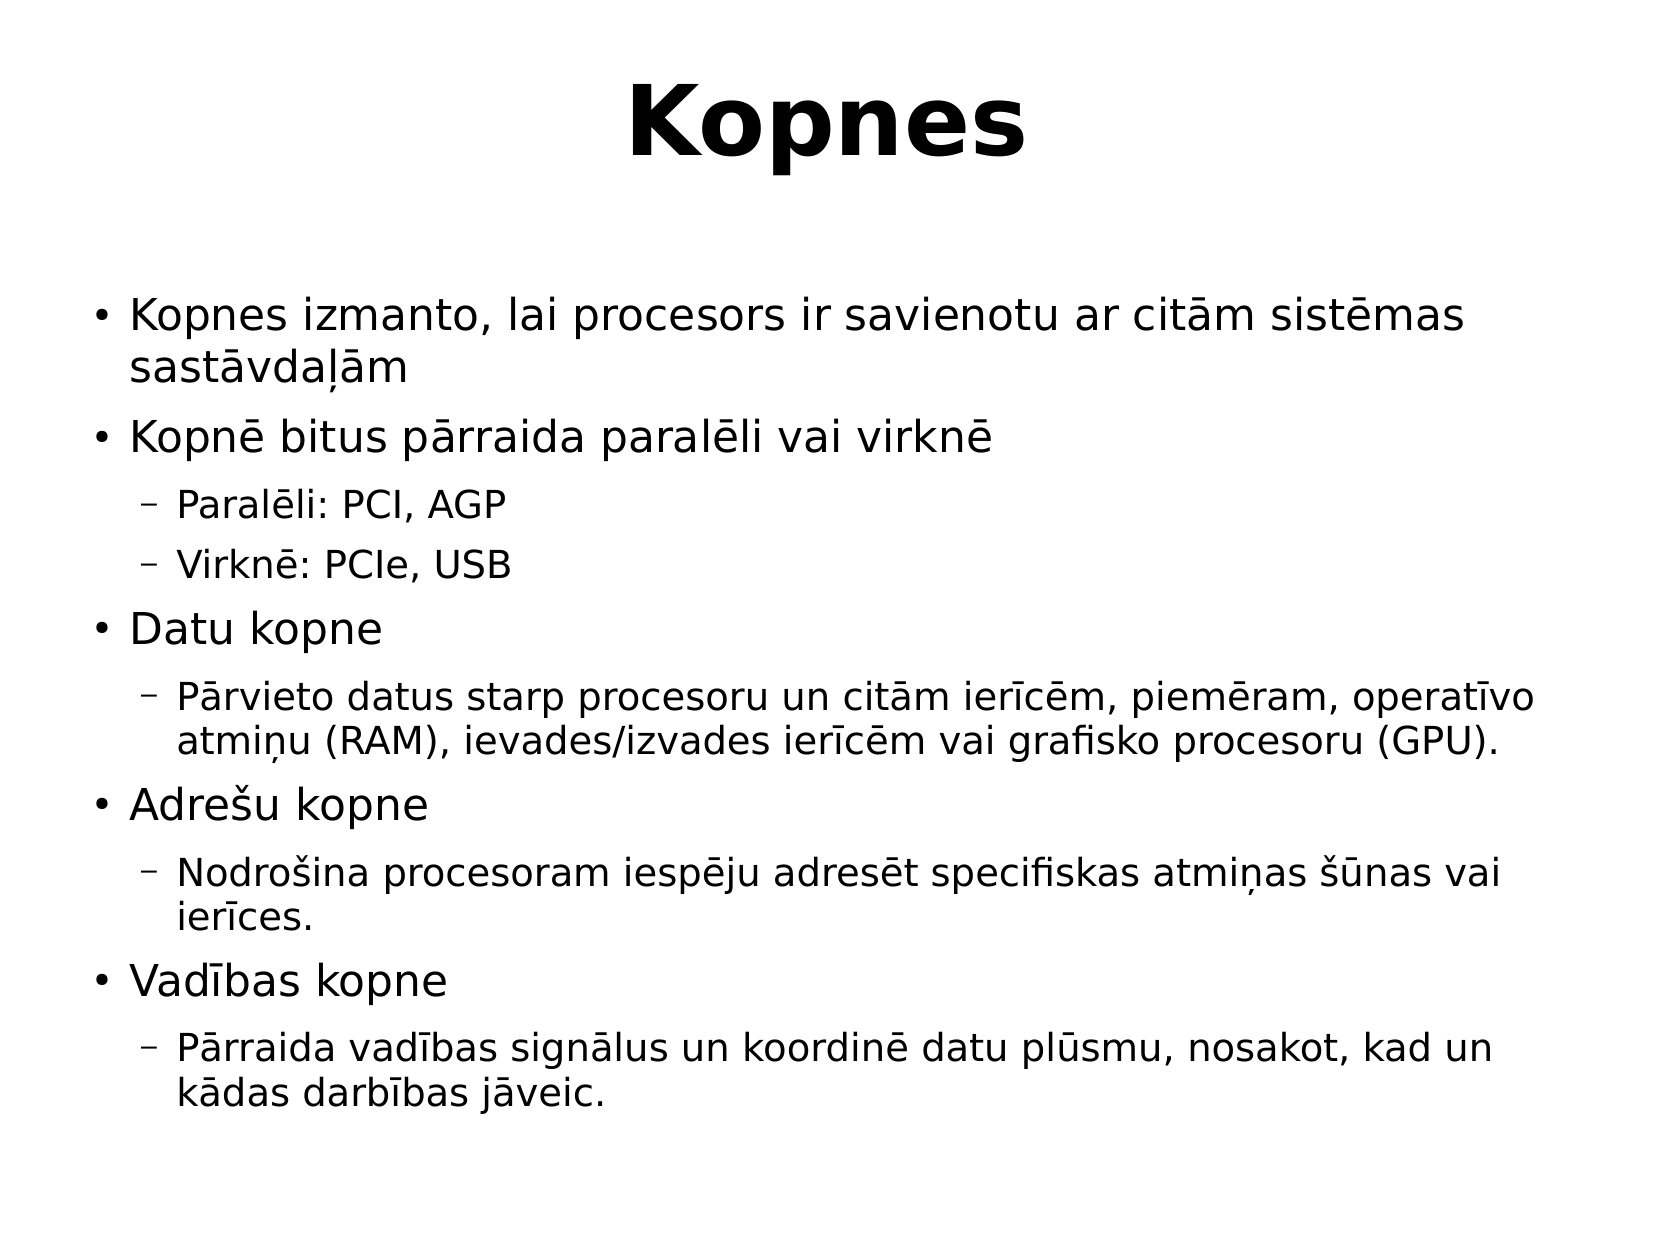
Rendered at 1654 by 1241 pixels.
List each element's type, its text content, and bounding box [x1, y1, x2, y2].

list Kopnes izmanto, lai procesors ir savienotu ar citām sistēmas sastāvdaļām Kopnē bitus pārraida paralēli vai virknē Paralēli: PCI, AGP Virknē: PCIe, USB Datu kopne Pārvieto datus starp procesoru un citām ierīcēm, piemēram, operatīvo atmiņu (RAM), ievades/izvades ierīcēm vai grafisko procesoru (GPU). Adrešu kopne Nodrošina procesoram iespēju adresēt specifiskas atmiņas šūnas vai ierīces. Vadības kopne Pārraida vadības signālus un koordinē datu plūsmu, nosakot, kad un kādas darbības jāveic. [82, 290, 1571, 1140]
title Kopnes [82, 49, 1571, 195]
